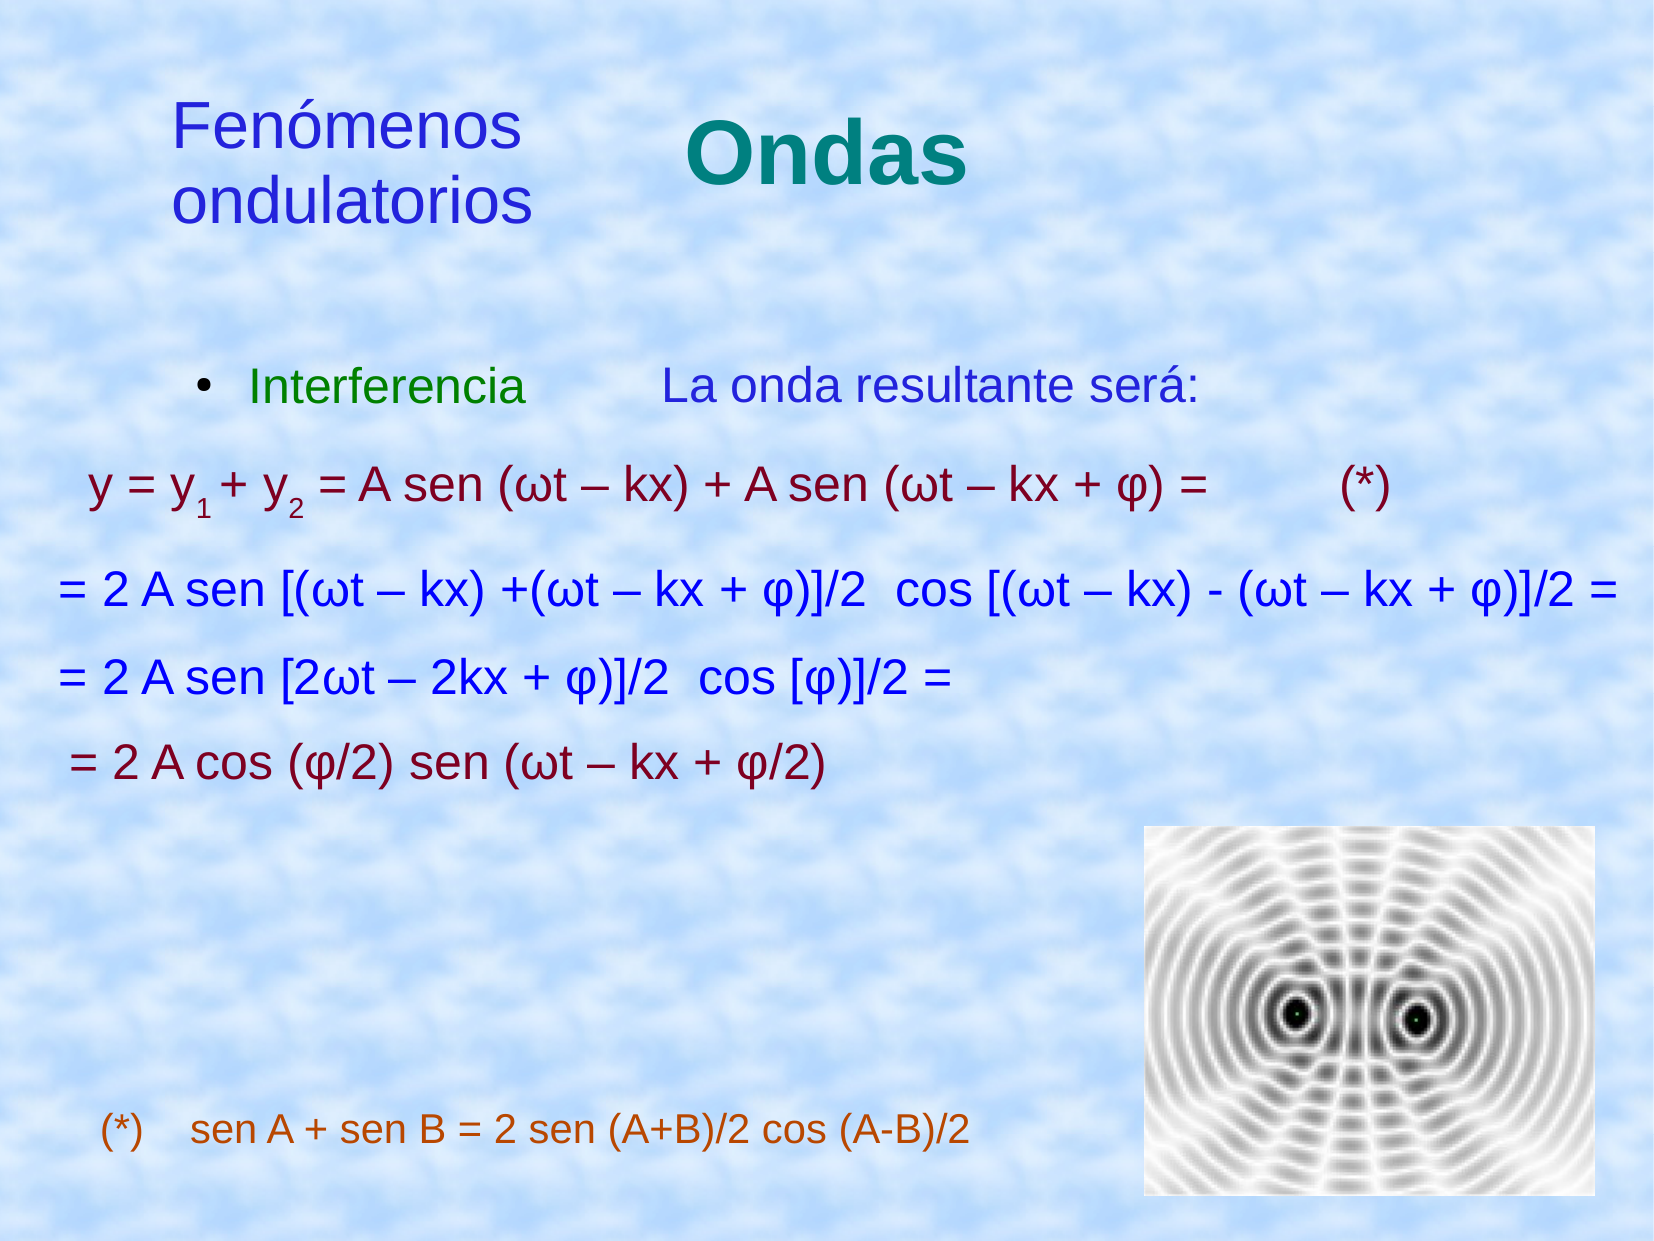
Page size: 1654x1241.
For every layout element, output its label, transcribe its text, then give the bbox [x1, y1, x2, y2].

text_box = 2 A sen [(ωt – kx) +(ωt – kx + φ)]/2 cos [(ωt – kx) - (ωt – kx + φ)]/2 = [59, 561, 1625, 636]
text_box y = y1 + y2 = A sen (ωt – kx) + A sen (ωt – kx + φ) = (*) [88, 456, 1477, 532]
text_box = 2 A cos (φ/2) sen (ωt – kx + φ/2) [54, 726, 857, 798]
title Ondas [82, 49, 1571, 257]
text_box = 2 A sen [2ωt – 2kx + φ)]/2 cos [φ)]/2 = [59, 649, 1034, 725]
text_box La onda resultante será: [590, 357, 1447, 414]
picture [0, 0, 1654, 1241]
text_box Interferencia [91, 295, 650, 423]
list Fenómenos ondulatorios [100, 88, 827, 266]
text_box (*) sen A + sen B = 2 sen (A+B)/2 cos (A-B)/2 [88, 1106, 1123, 1182]
